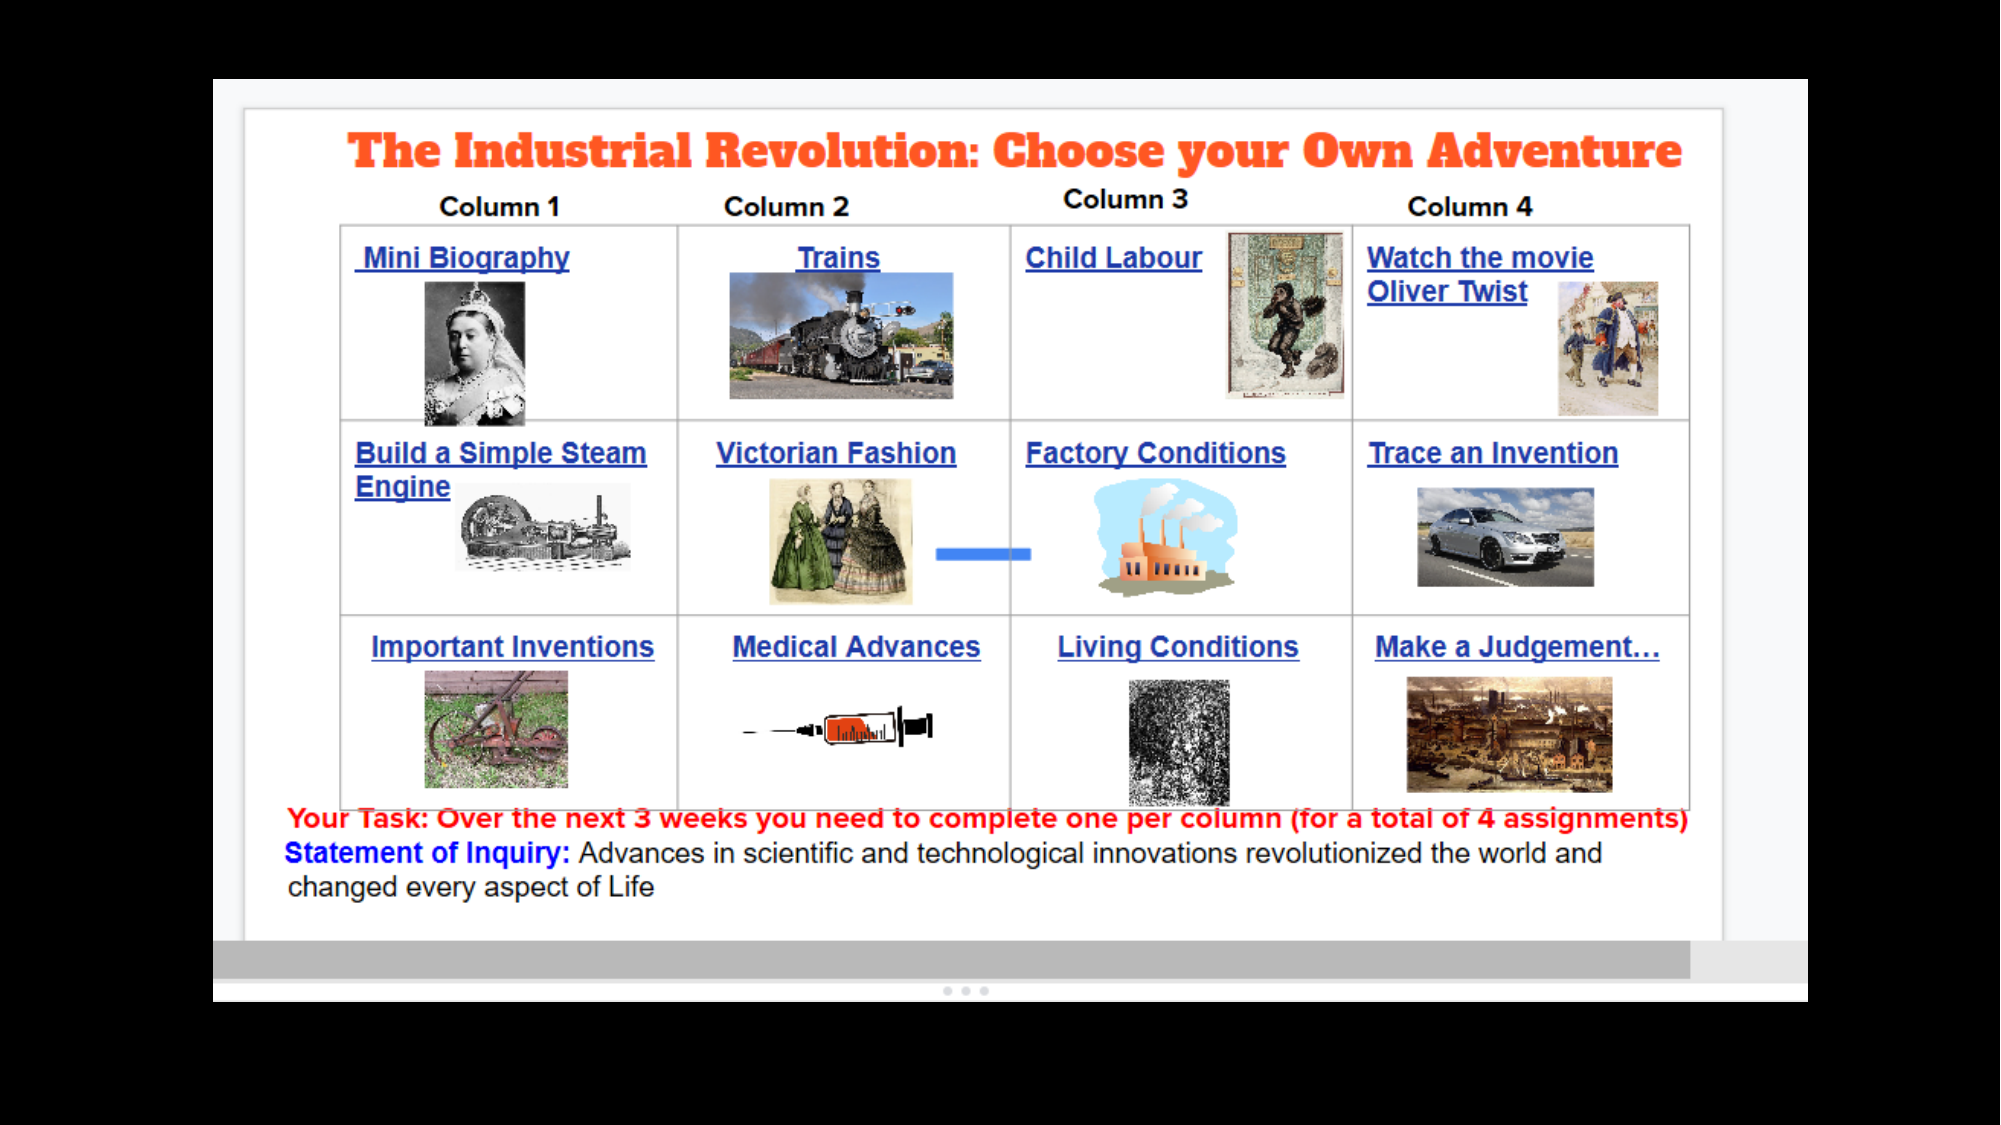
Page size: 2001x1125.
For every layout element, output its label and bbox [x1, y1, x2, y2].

picture [213, 79, 1808, 1002]
